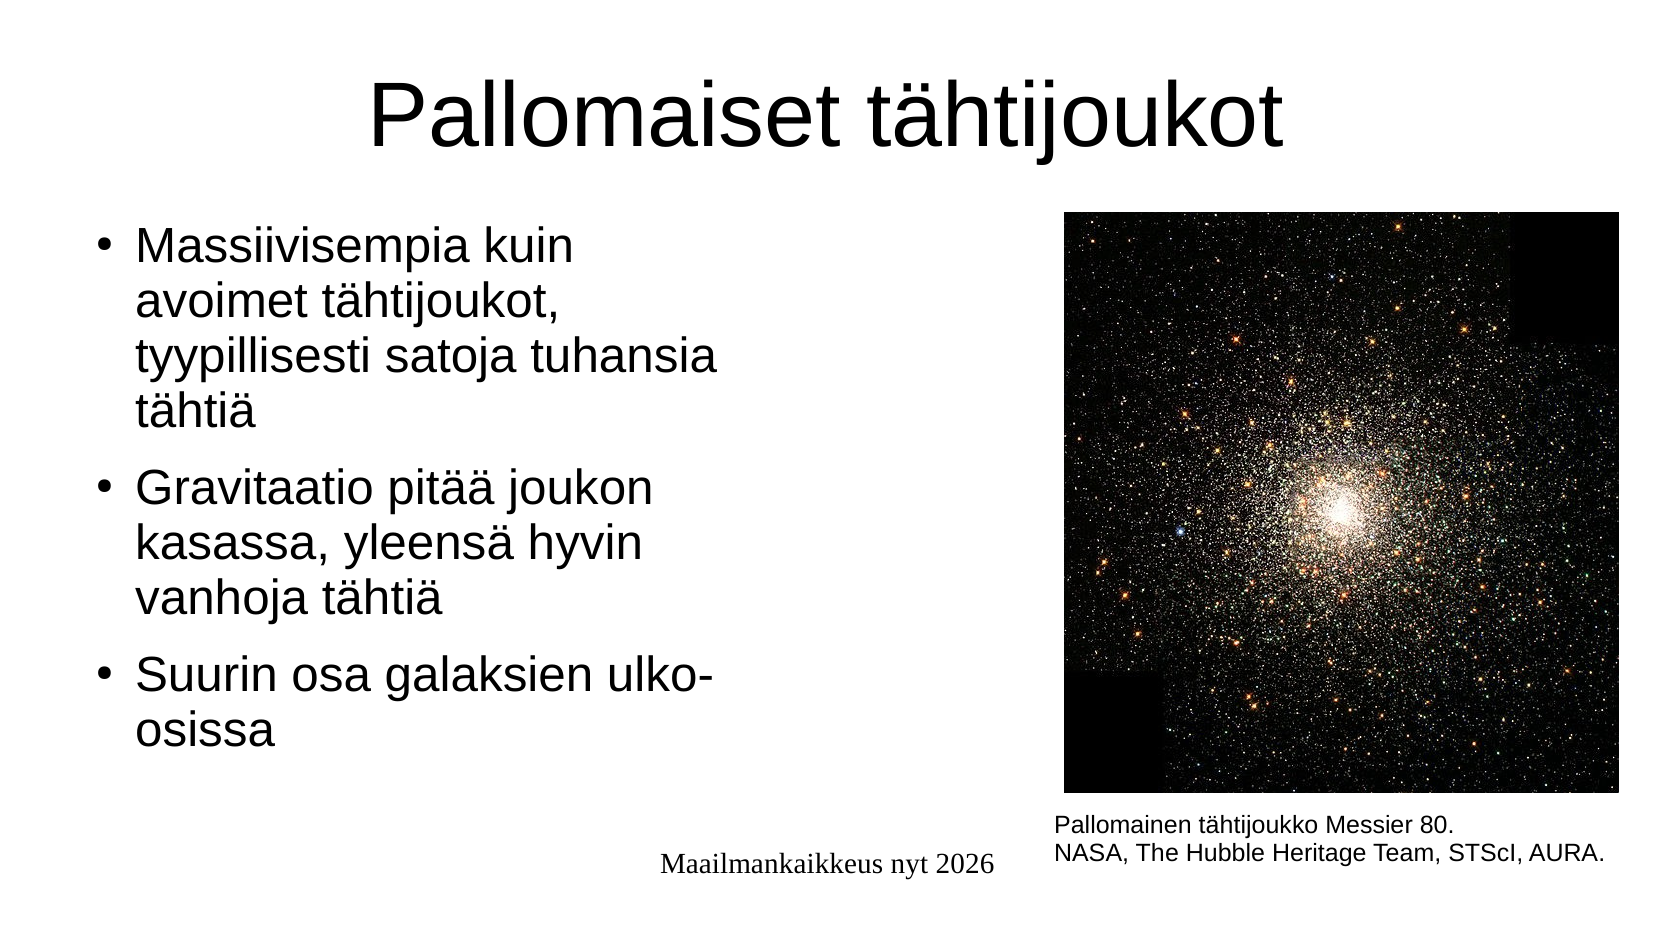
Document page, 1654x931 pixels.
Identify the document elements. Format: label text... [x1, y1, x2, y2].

list Massiivisempia kuin avoimet tähtijoukot, tyypillisesti satoja tuhansia tähtiä Gravitaatio pitää joukon kasassa, yleensä hyvin vanhoja tähtiä Suurin osa galaksien ulko-osissa [82, 217, 733, 758]
picture [1064, 212, 1619, 793]
title Pallomaiset tähtijoukot [82, 37, 1571, 193]
text_box Pallomainen tähtijoukko Messier 80. NASA, The Hubble Heritage Team, STScI, AURA. [1039, 803, 1622, 874]
